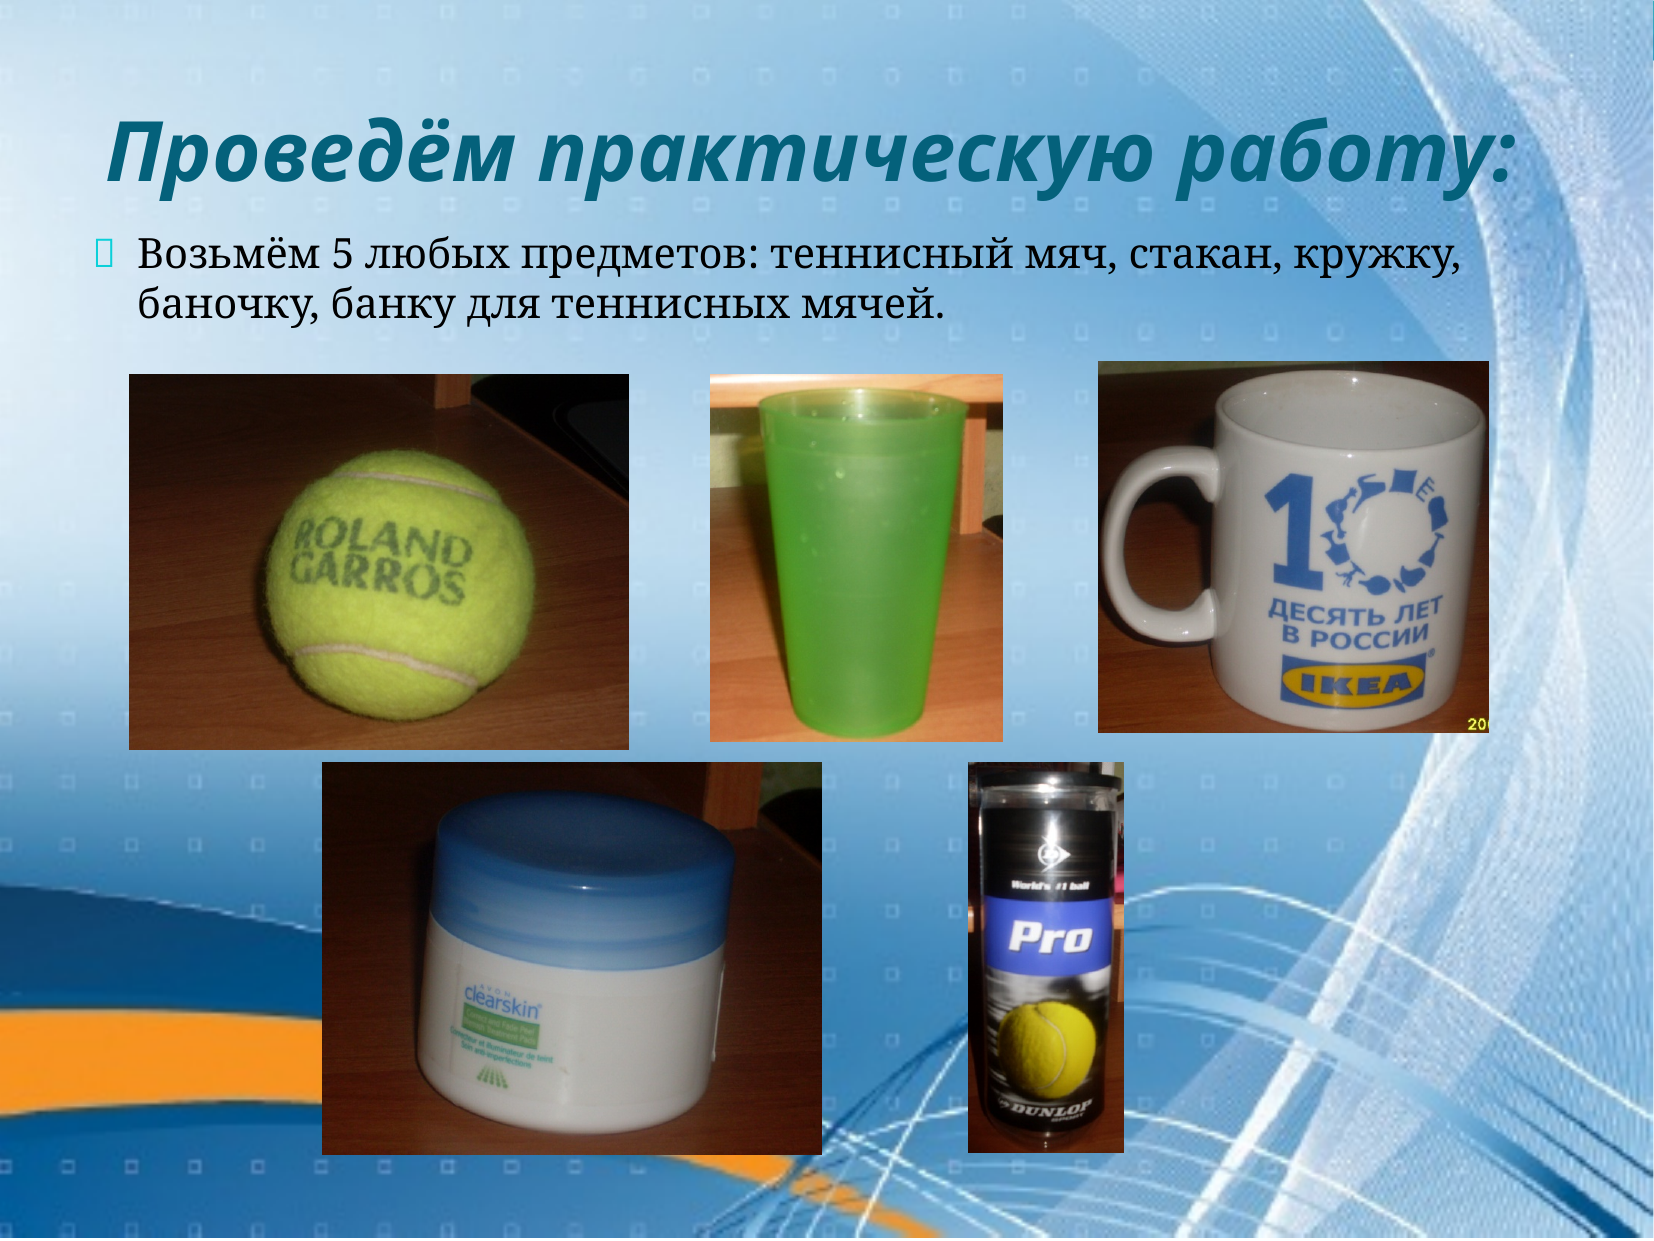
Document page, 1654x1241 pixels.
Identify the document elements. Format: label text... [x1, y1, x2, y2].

picture [0, 0, 1654, 1238]
text_box Проведём практическую работу: [90, 90, 1579, 220]
text_box Возьмём 5 любых предметов: теннисный мяч, стакан, кружку, баночку, банку для теннисных мячей. [77, 219, 1566, 357]
